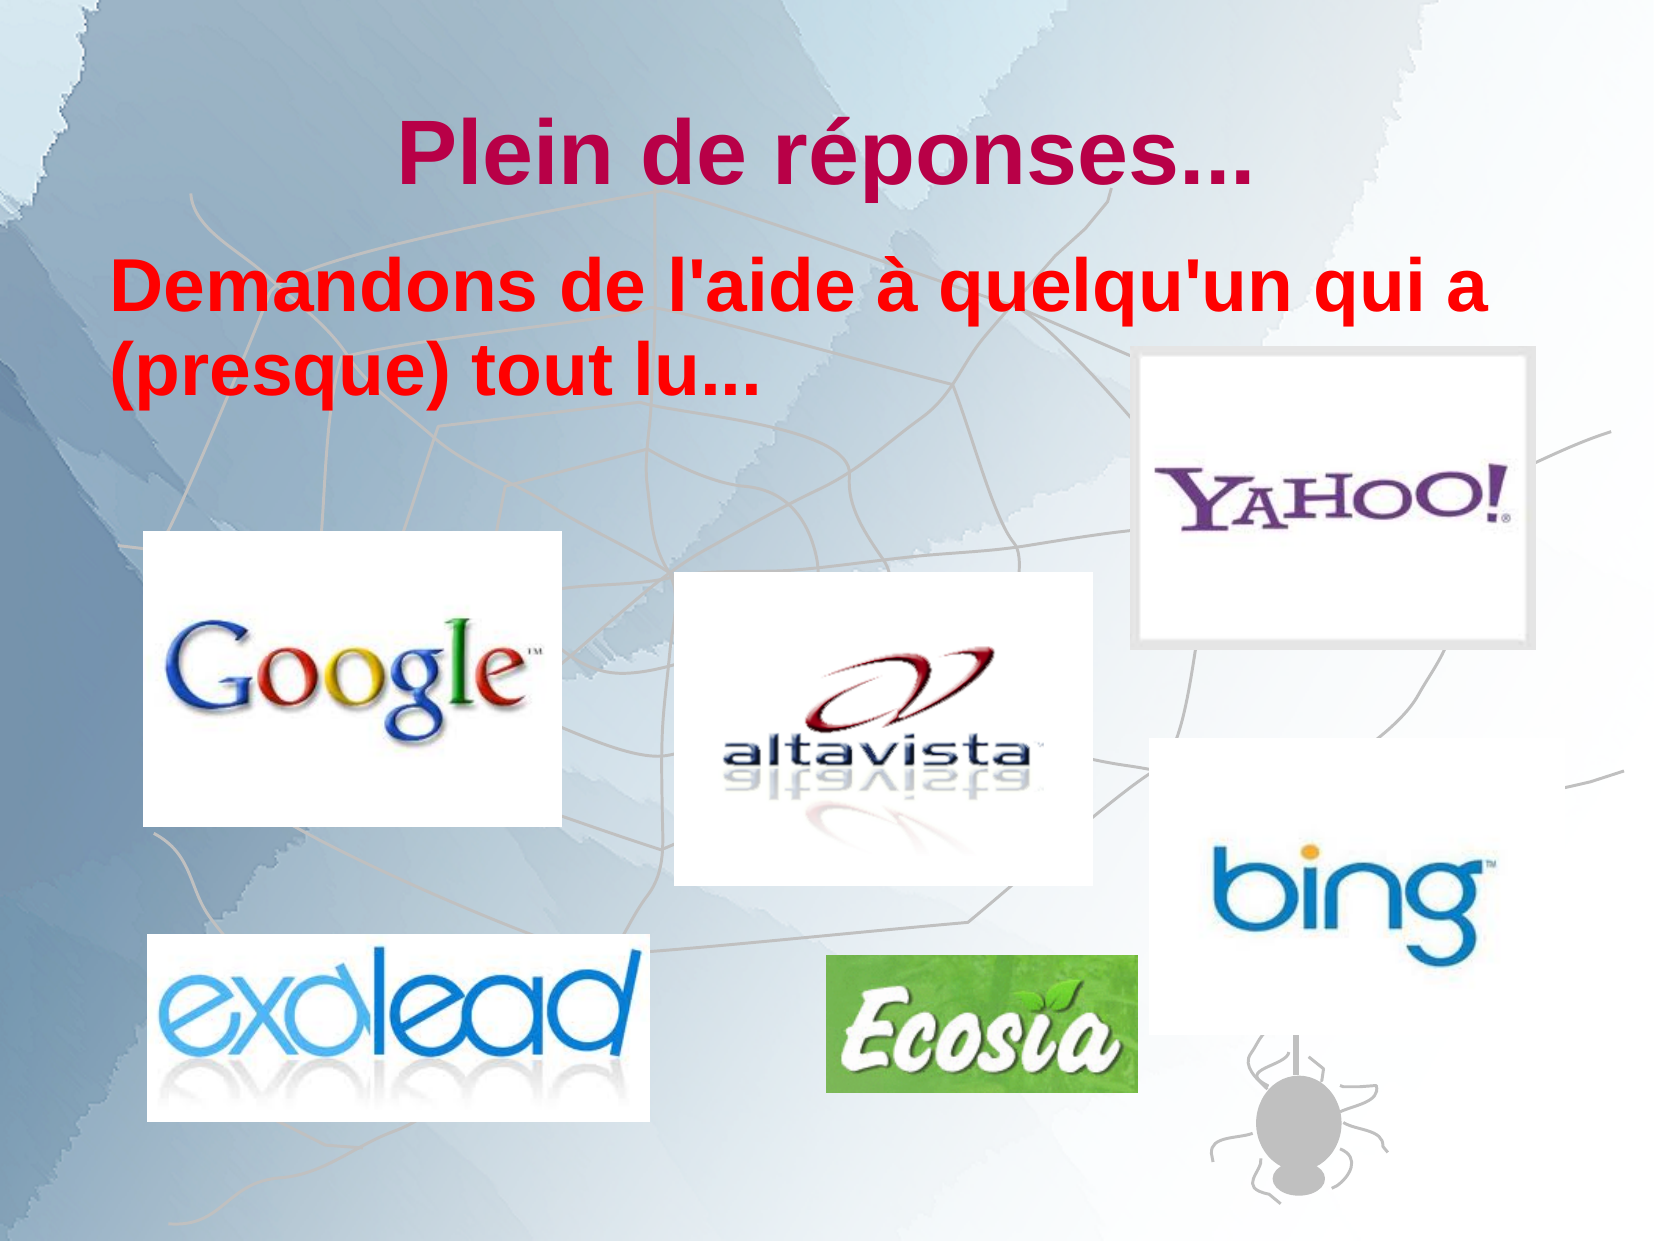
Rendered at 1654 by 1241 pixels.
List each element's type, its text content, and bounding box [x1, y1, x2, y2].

text_box Demandons de l'aide à quelqu'un qui a (presque) tout lu... [94, 236, 1505, 420]
text_box [1257, 1077, 1341, 1195]
title Plein de réponses... [82, 49, 1571, 257]
picture [0, 0, 1654, 1241]
